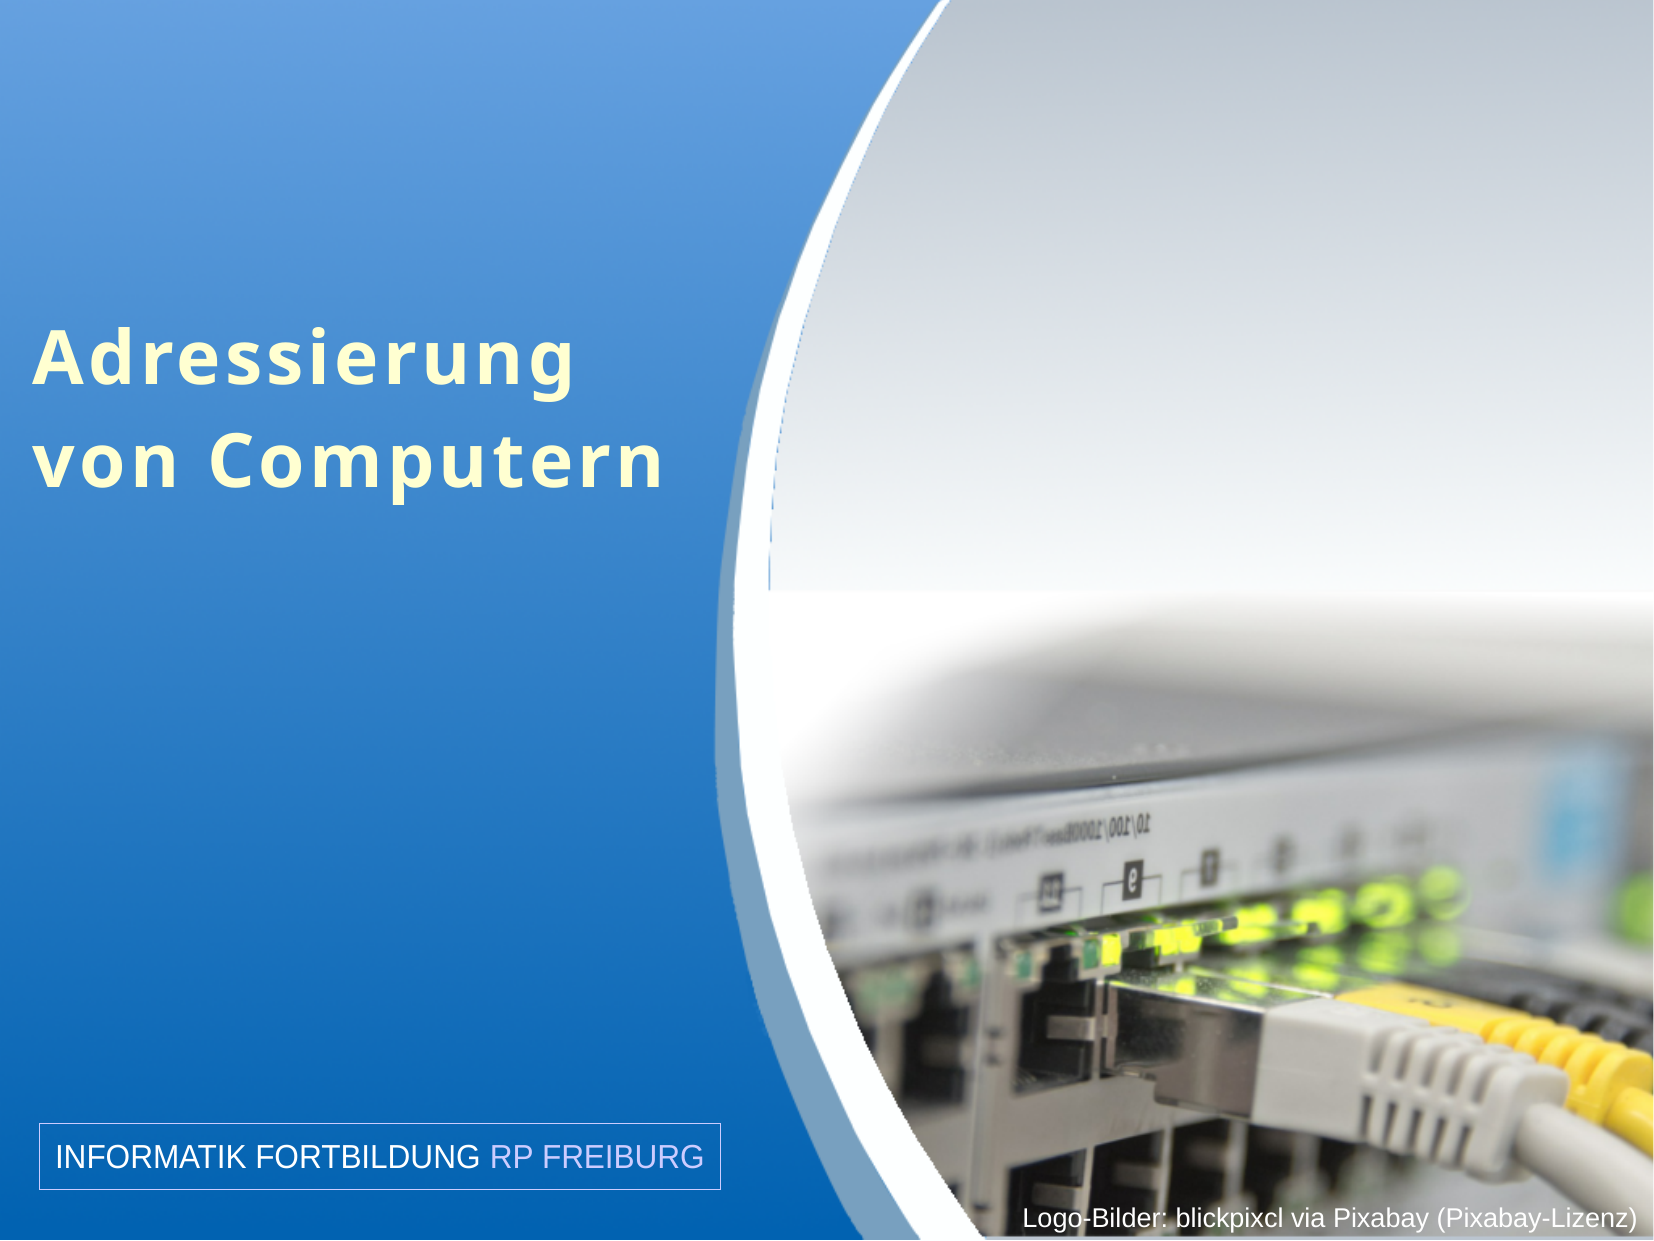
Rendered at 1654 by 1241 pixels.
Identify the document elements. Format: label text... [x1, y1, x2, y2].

text_box INFORMATIK FORTBILDUNG RP FREIBURG [39, 1123, 721, 1190]
text_box Logo-Bilder: blickpixcl via Pixabay (Pixabay-Lizenz) [1007, 1195, 1654, 1241]
text_box Adressierung von Computern [18, 297, 761, 533]
picture [0, 0, 1654, 1241]
